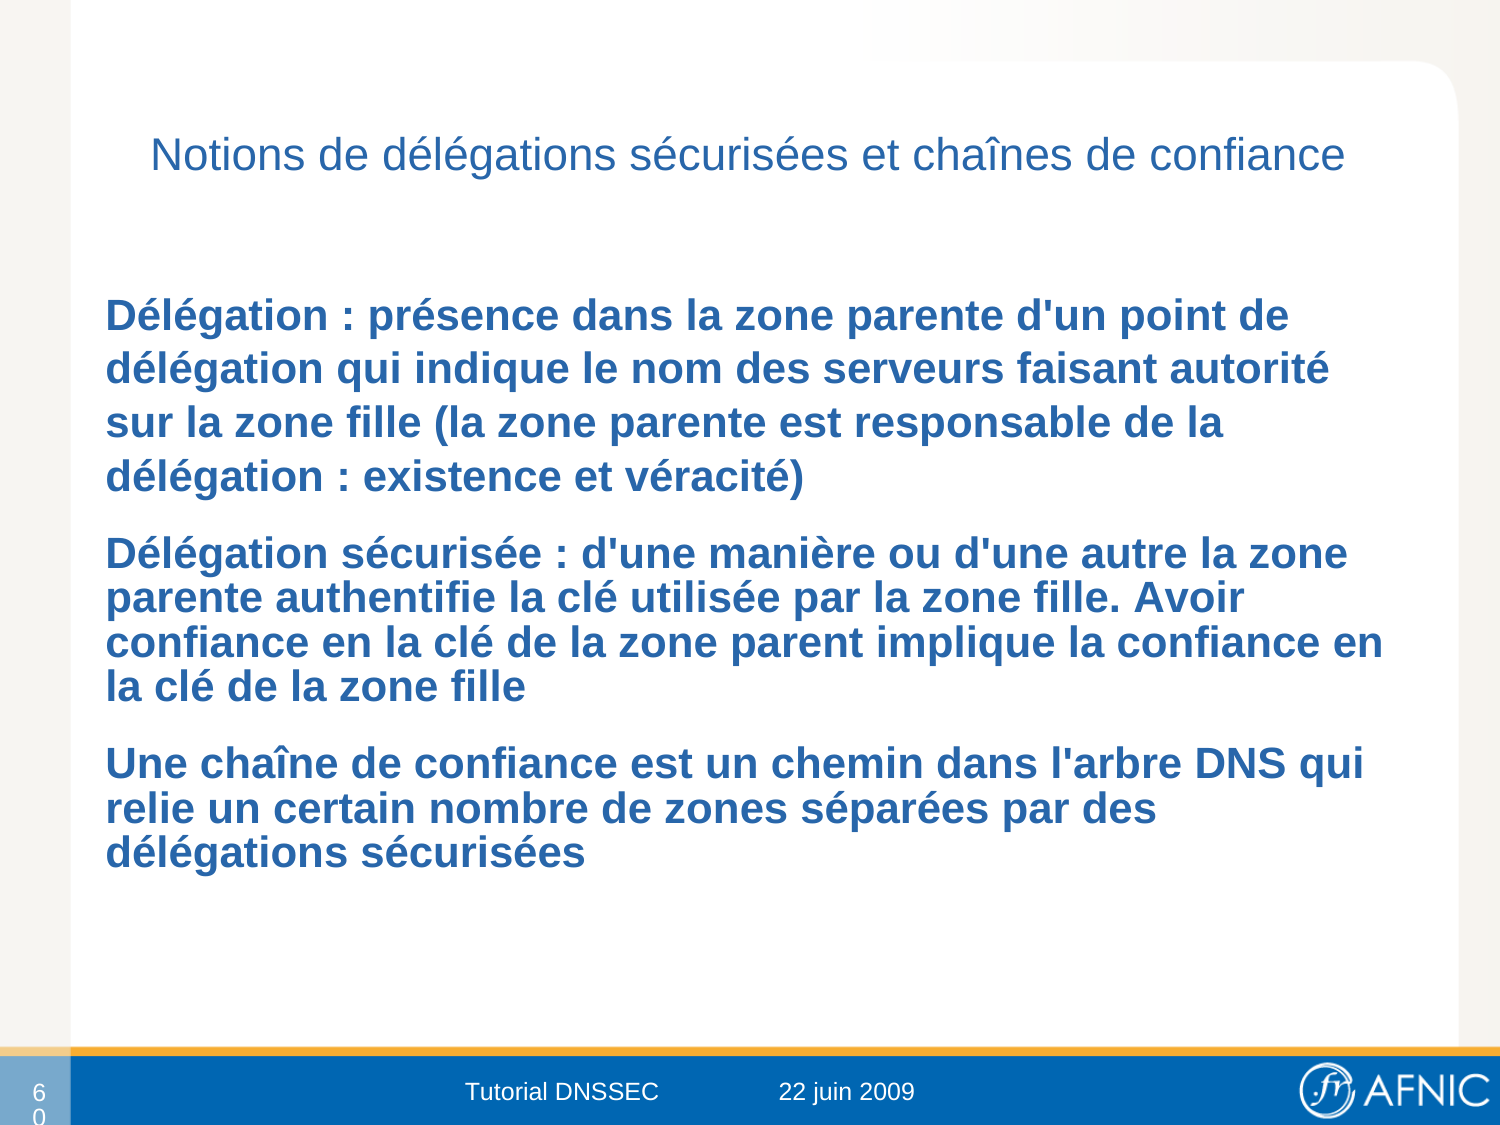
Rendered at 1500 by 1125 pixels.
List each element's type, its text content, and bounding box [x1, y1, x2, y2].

picture [35, 1110, 43, 1124]
title Notions de délégations sécurisées et chaînes de confiance [108, 57, 1389, 246]
picture [0, 0, 1500, 1125]
list Délégation : présence dans la zone parente d'un point de délégation qui indique le nom des serveurs faisant autorité sur la zone fille (la zone parente est responsable de la délégation : existence et véracité) Délégation sécurisée : d'une manière ou d'une autre la zone parente authentifie la clé utilisée par la zone fille. Avoir confiance en la clé de la zone parent implique la confiance en la clé de la zone fille Une chaîne de confiance est un chemin dans l'arbre DNS qui relie un certain nombre de zones séparées par des délégations sécurisées [105, 281, 1387, 1039]
